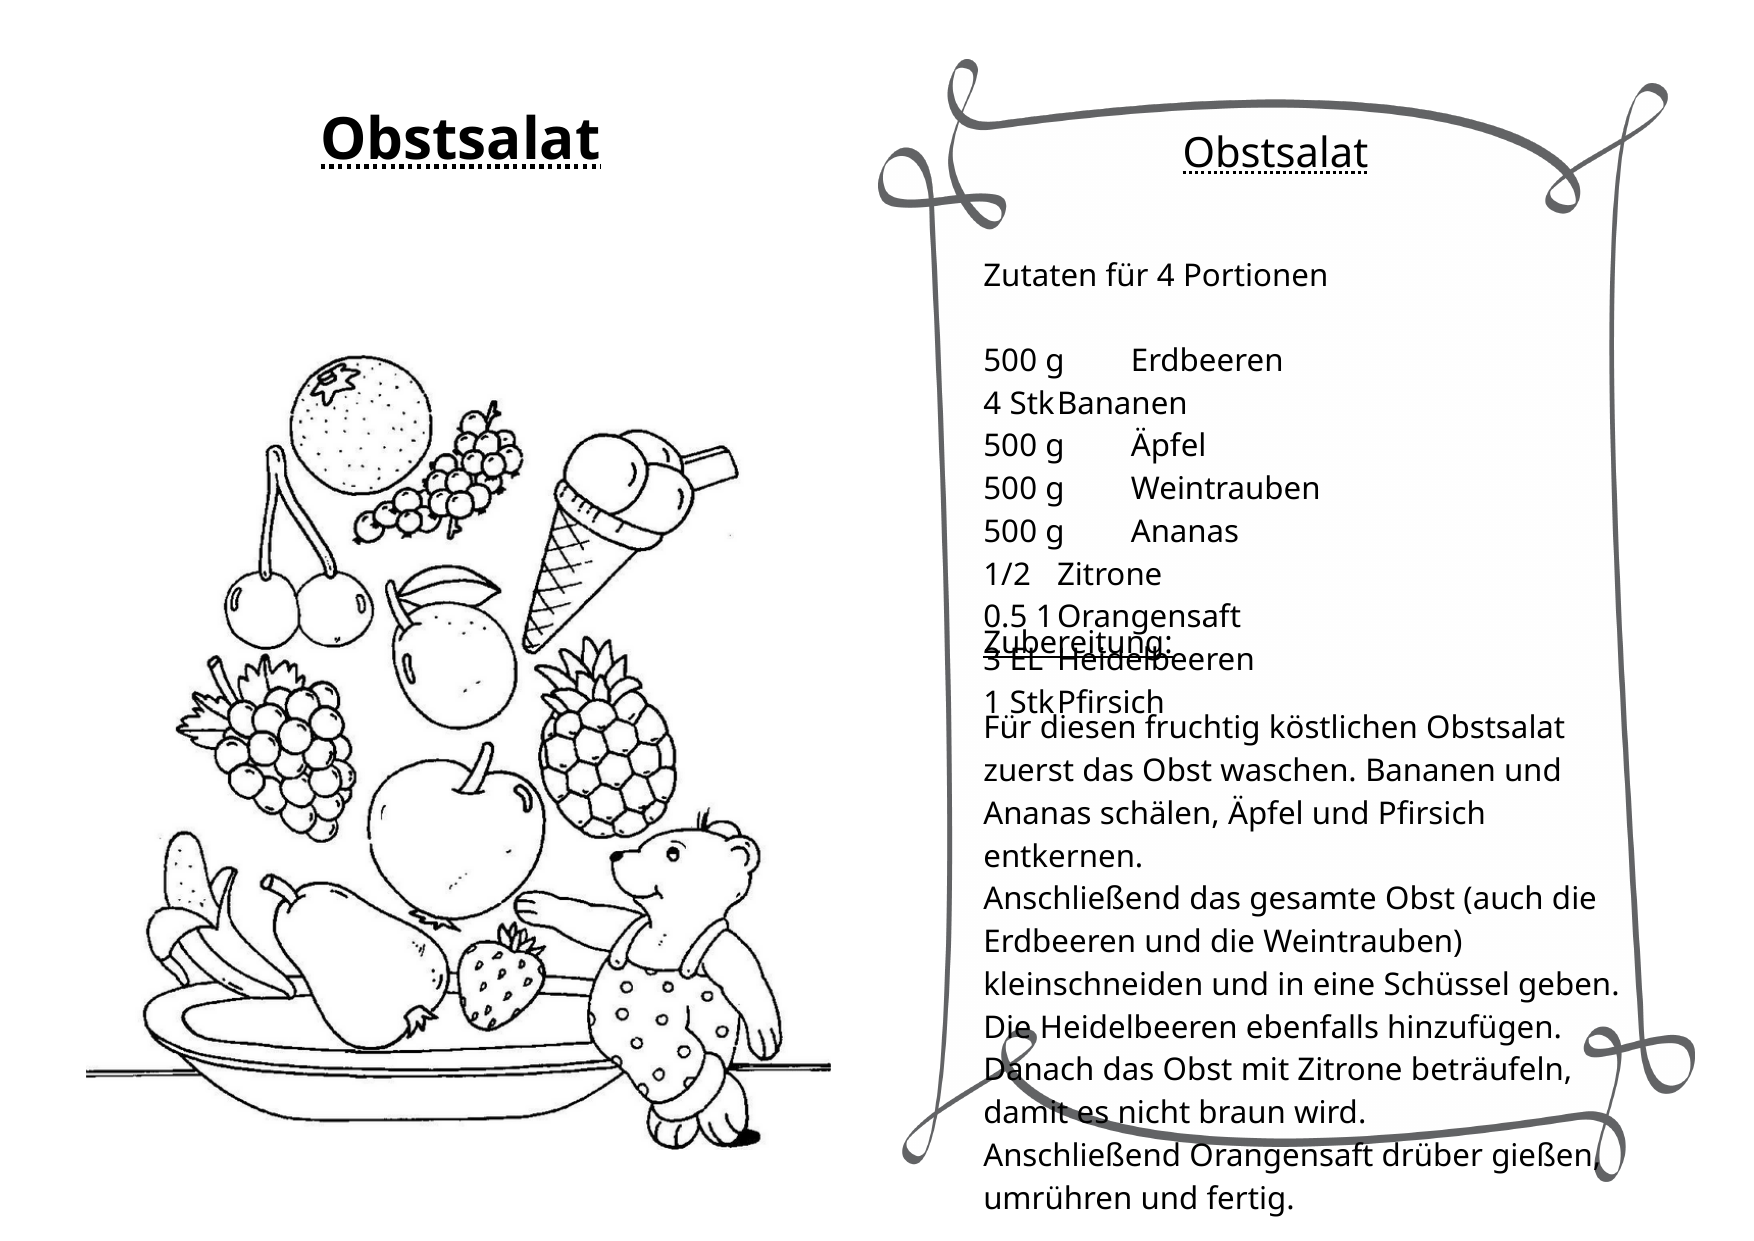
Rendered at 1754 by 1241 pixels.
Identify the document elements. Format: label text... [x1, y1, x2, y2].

picture [1071, 604, 1223, 612]
text_box Obstsalat [980, 70, 1571, 232]
picture [988, 607, 996, 612]
text_box Obstsalat [59, 79, 863, 196]
picture [81, 295, 839, 1150]
picture [993, 604, 1068, 612]
text_box Zubereitung: Für diesen fruchtig köstlichen Obstsalat zuerst das Obst waschen. Bananen und Ananas schälen, Äpfel und Pfirsich entkernen. Anschließend das gesamte Obst (auch die Erdbeeren und die Weintrauben) kleinschneiden und in eine Schüssel geben. Die Heidelbeeren ebenfalls hinzufügen. Danach das Obst mit Zitrone beträufeln, damit es nicht braun wird. Anschließend Orangensaft drüber gießen, umrühren und fertig. Tipps zum Rezept: Den fertigen Obstsalat in Obstschalen einfüllen und servieren, mit Sahne dekorieren. [968, 612, 1641, 1241]
text_box Zutaten für 4 Portionen 500 g Erdbeeren 4 Stk Bananen 500 g Äpfel 500 g Weintrauben 500 g Ananas 1/2 Zitrone 0.5 1 Orangensaft 3 EL Heidelbeeren 1 Stk Pfirsich [968, 245, 1607, 604]
picture [1062, 607, 1076, 612]
picture [878, 59, 1695, 1182]
